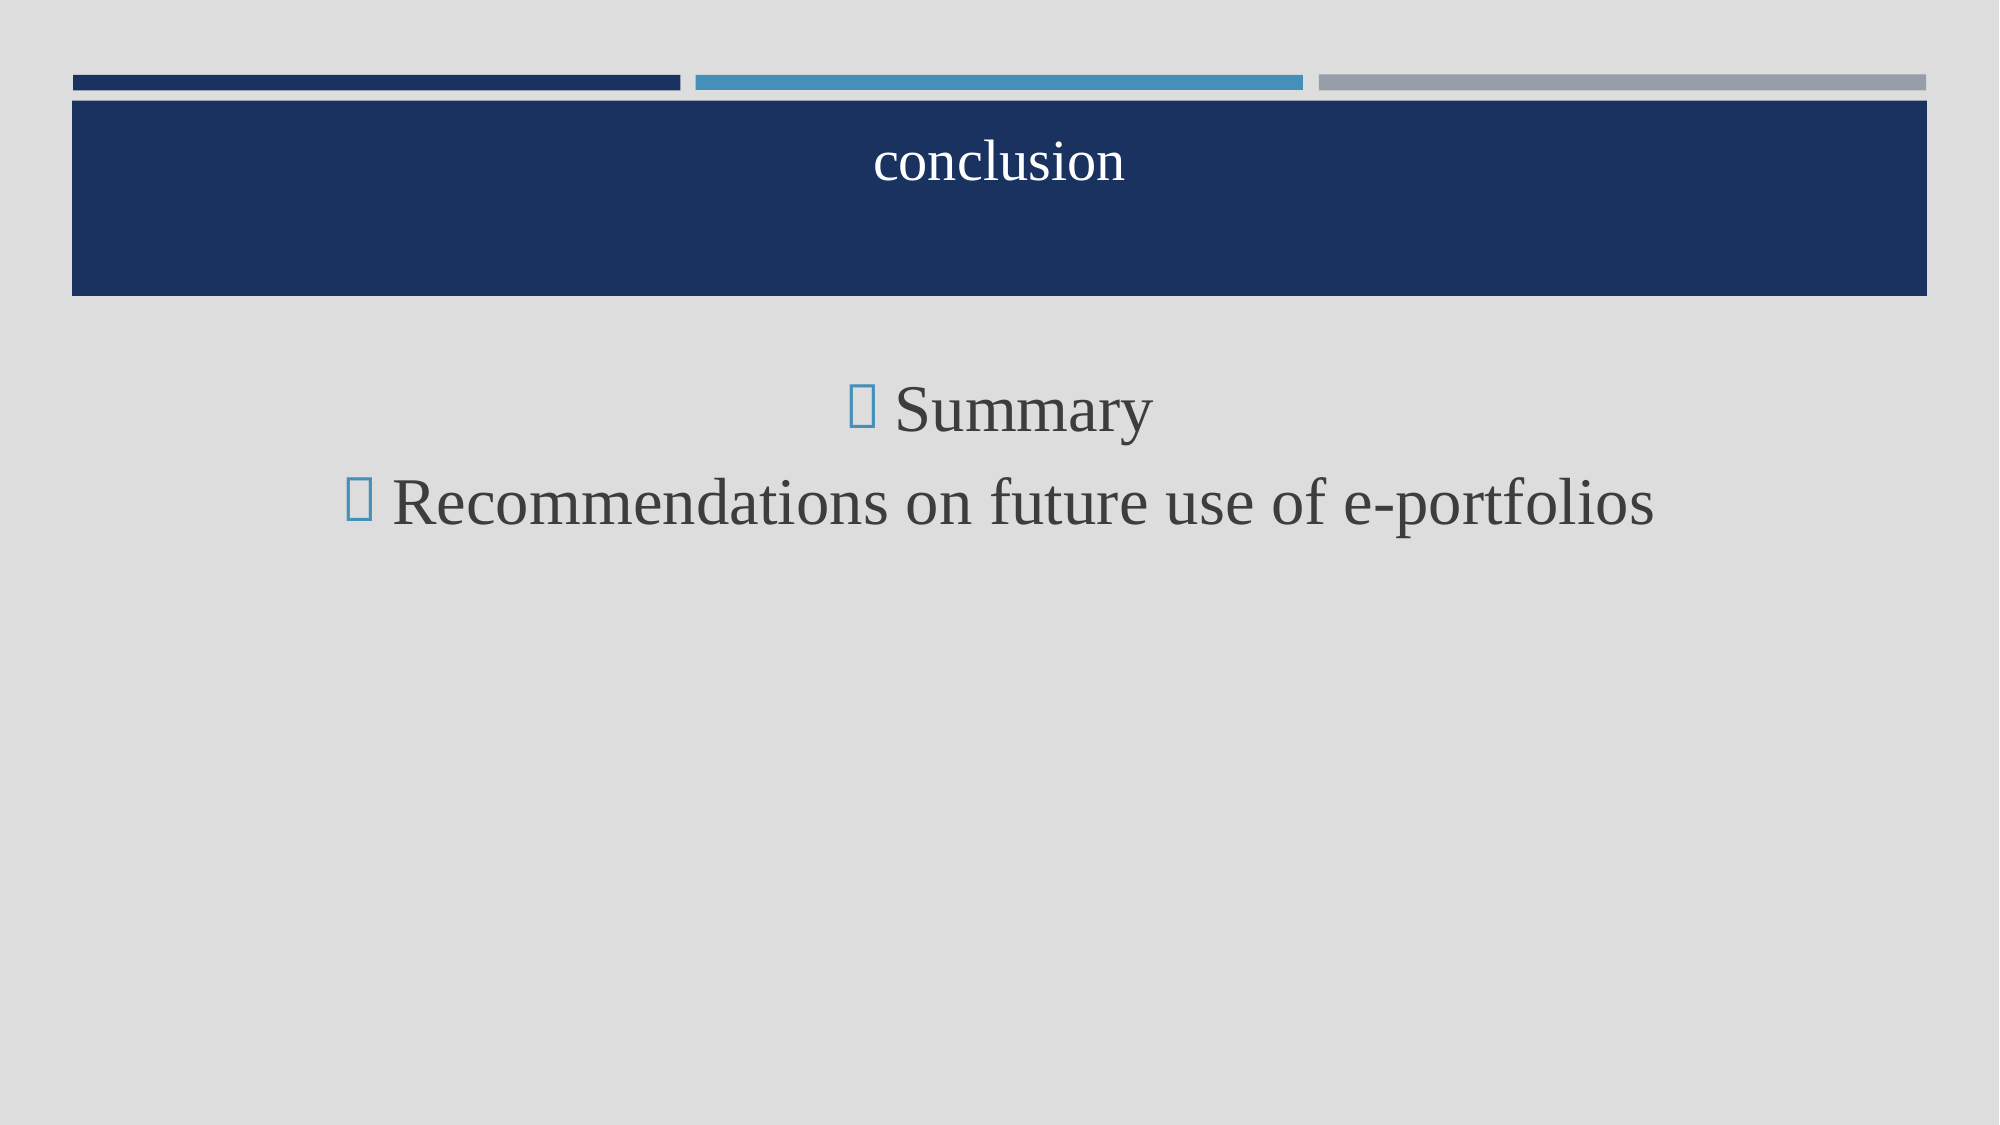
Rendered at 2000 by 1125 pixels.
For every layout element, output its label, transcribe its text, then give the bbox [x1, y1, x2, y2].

list Summary Recommendations on future use of e-portfolios [95, 357, 1905, 962]
title conclusion [95, 115, 1905, 282]
